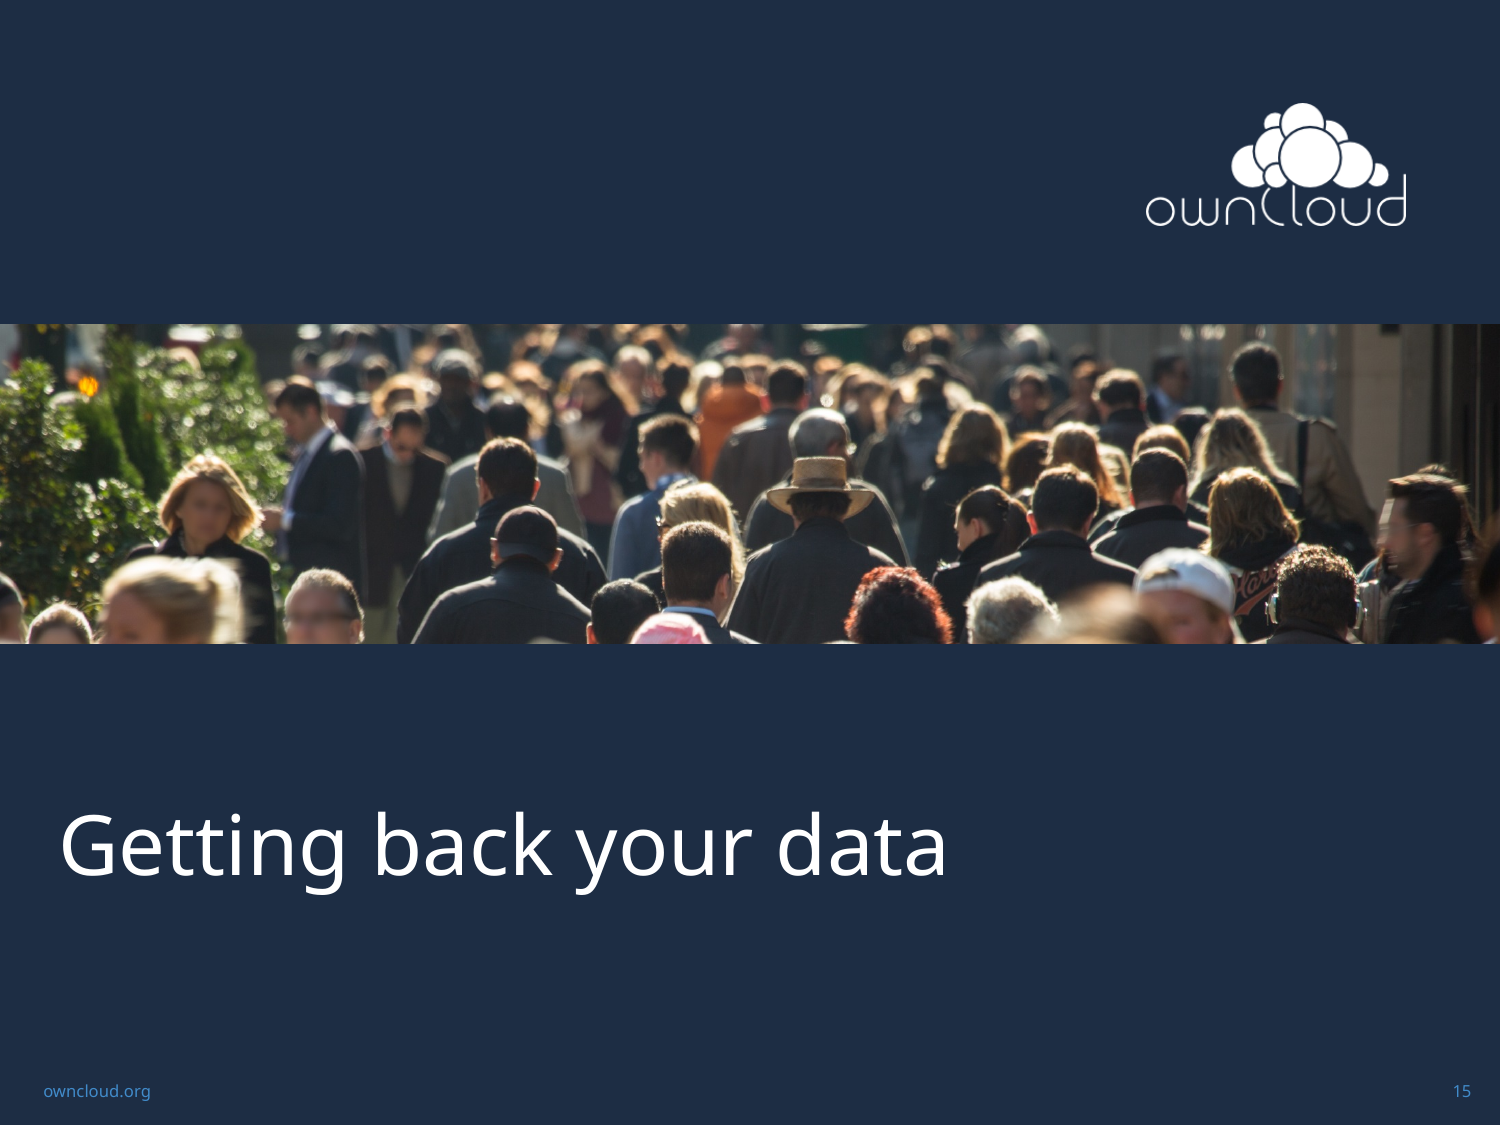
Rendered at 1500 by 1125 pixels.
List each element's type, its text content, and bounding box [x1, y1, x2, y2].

picture [0, 324, 1500, 644]
picture [1146, 103, 1406, 226]
title Getting back your data [58, 754, 1427, 942]
